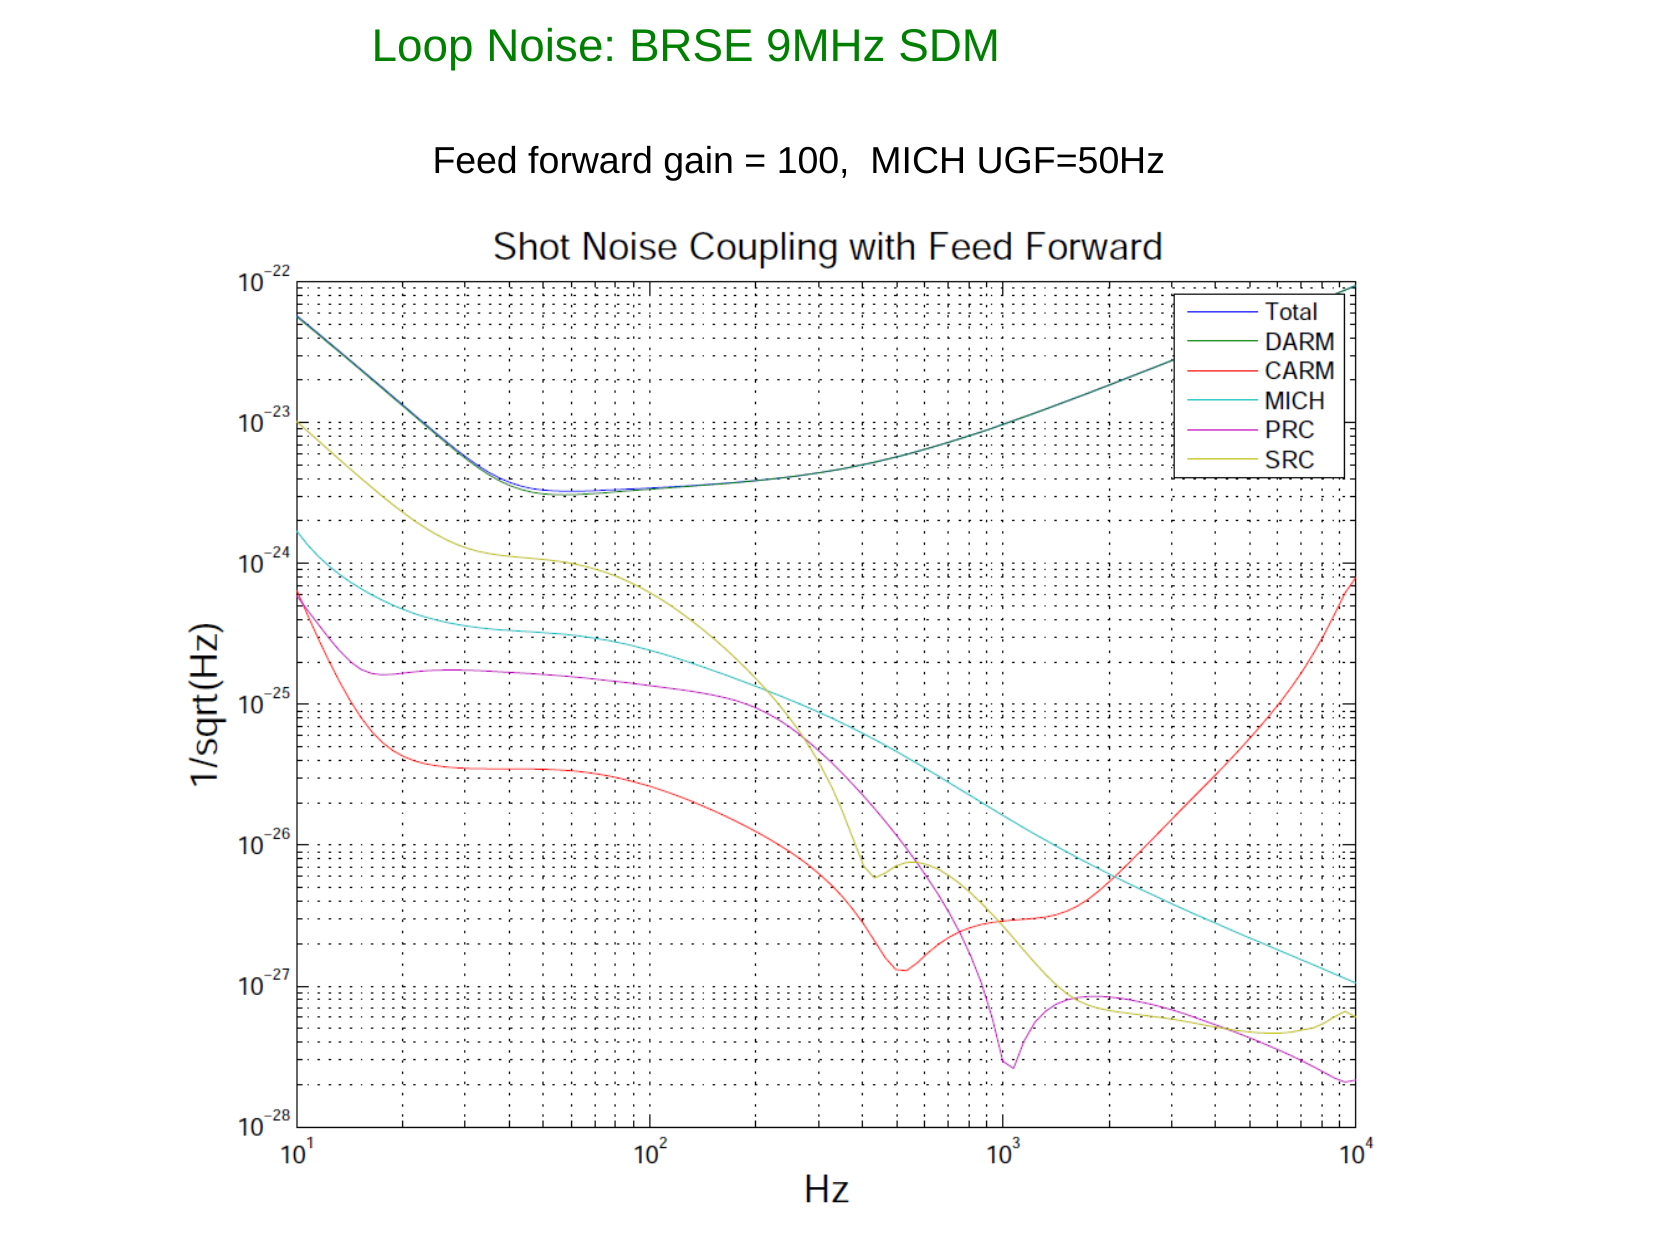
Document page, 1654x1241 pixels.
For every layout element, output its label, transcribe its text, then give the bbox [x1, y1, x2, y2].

text_box Loop Noise: BRSE 9MHz SDM [356, 12, 1016, 80]
picture [171, 207, 1416, 1230]
text_box Feed forward gain = 100, MICH UGF=50Hz [417, 132, 1181, 190]
